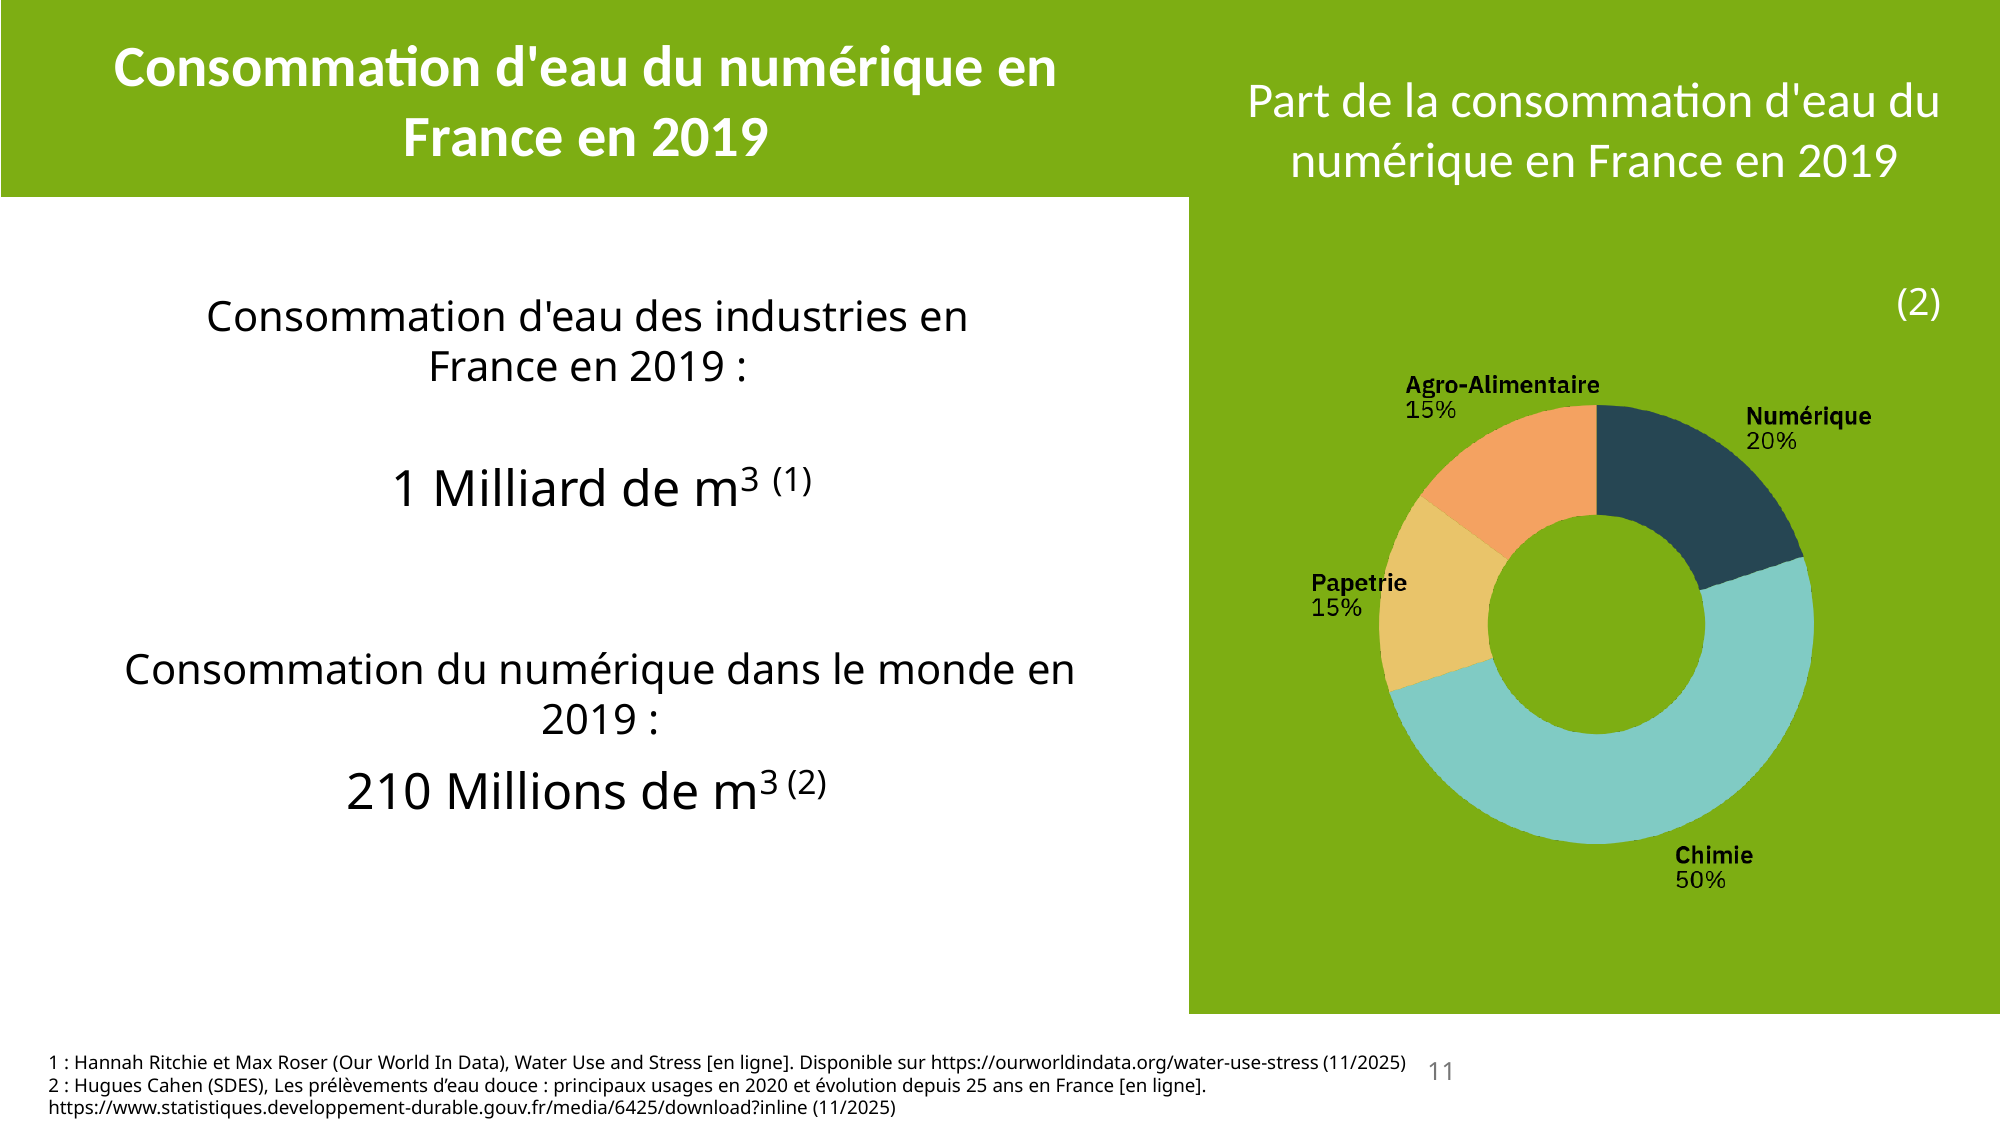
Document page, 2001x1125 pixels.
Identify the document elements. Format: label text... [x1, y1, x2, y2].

picture [1162, 301, 2000, 905]
text_box Consommation du numérique dans le monde en 2019 : [108, 635, 1094, 752]
text_box 1 Milliard de m3 (1) [319, 449, 884, 525]
text_box Part de la consommation d'eau du numérique en France en 2019 [1229, 59, 1959, 197]
text_box Consommation d'eau du numérique en France en 2019 [85, 20, 1088, 177]
text_box [1189, 905, 2000, 1014]
text_box [1, 0, 2000, 301]
text_box (2) [1881, 270, 1971, 301]
text_box 1 : Hannah Ritchie et Max Roser (Our World In Data), Water Use and Stress [en ligne]. Disponible sur https://ourworldindata.org/water-use-stress (11/2025) 2 : Hugues Cahen (SDES), Les prélèvements d’eau douce : principaux usages en 2020 et évolution depuis 25 ans en France [en ligne]. https://www.statistiques.developpement-durable.gouv.fr/media/6425/download?inline (11/2025) [33, 1043, 1752, 1125]
text_box 210 Millions de m3 (2) [305, 752, 869, 828]
slide_number 11 [1412, 1042, 1863, 1103]
text_box Consommation d'eau des industries en France en 2019 : [141, 281, 1035, 398]
